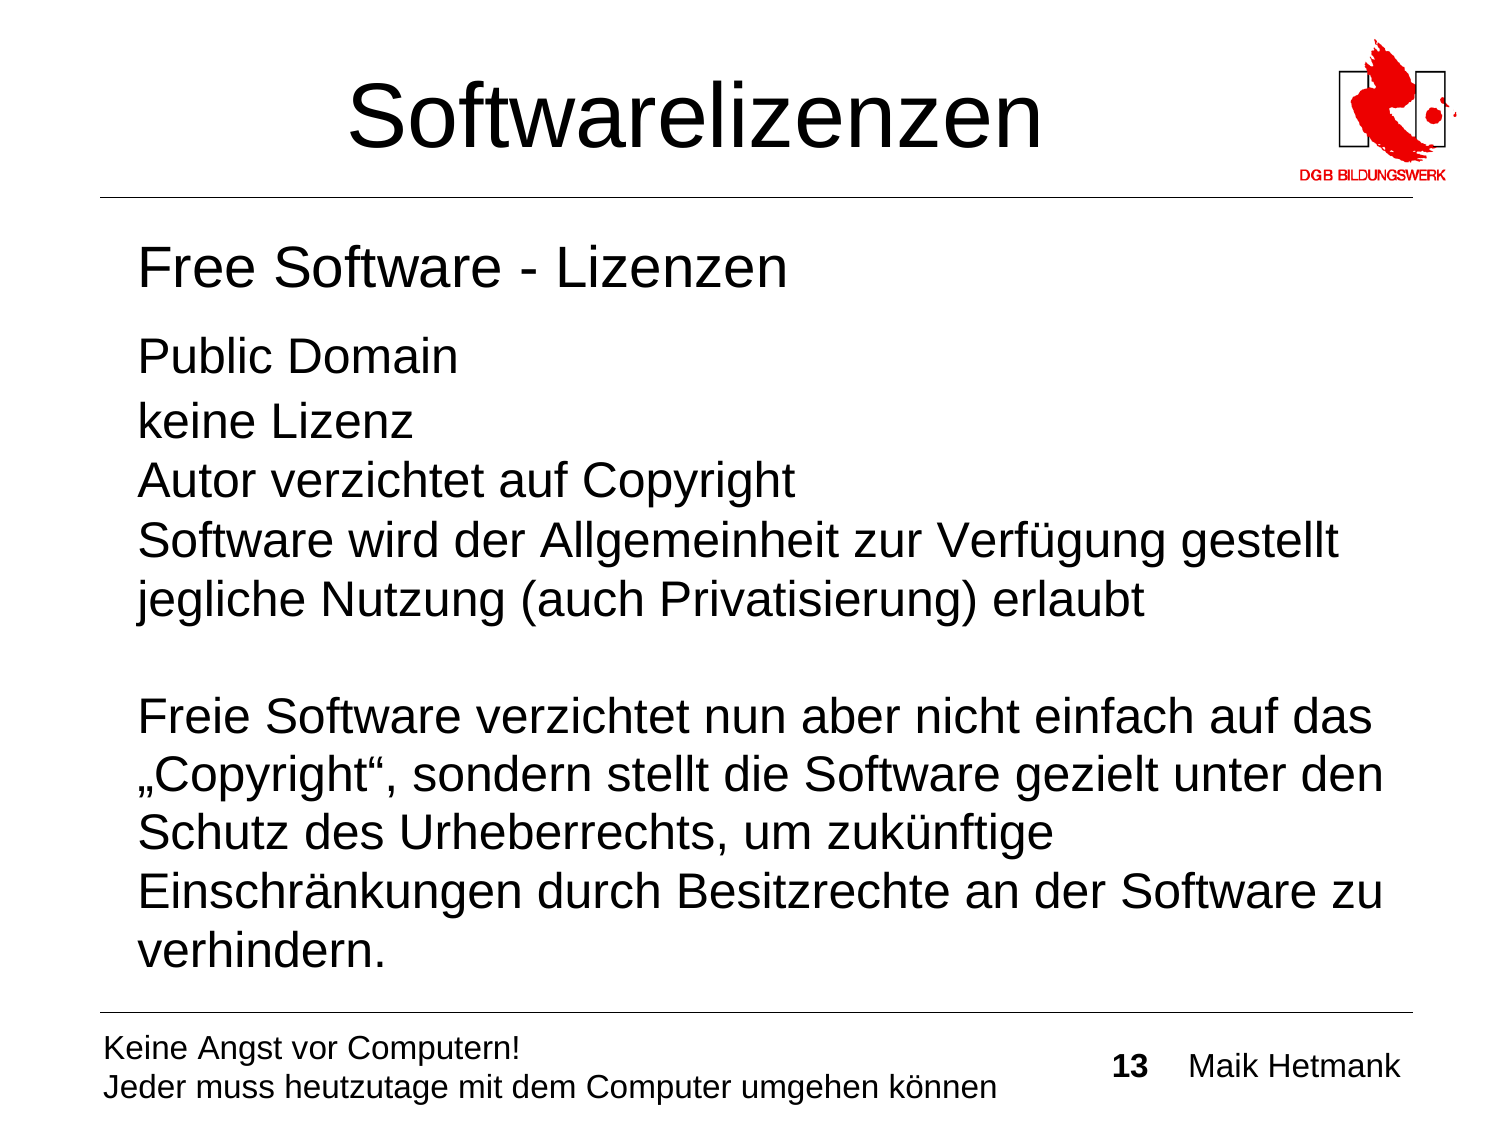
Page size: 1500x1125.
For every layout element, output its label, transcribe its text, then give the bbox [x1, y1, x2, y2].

text_box Freie Software verzichtet nun aber nicht einfach auf das „Copyright“, sondern stellt die Software gezielt unter den Schutz des Urheberrechts, um zukünftige Einschränkungen durch Besitzrechte an der Software zu verhindern. [137, 685, 1407, 975]
text_box jegliche Nutzung (auch Privatisierung) erlaubt [137, 566, 1407, 627]
text_box Public Domain [137, 324, 1407, 385]
picture [1299, 37, 1457, 181]
text_box Free Software - Lizenzen [137, 230, 1407, 324]
title Softwarelizenzen [87, 49, 1305, 175]
text_box Autor verzichtet auf Copyright [137, 448, 1407, 507]
text_box Software wird der Allgemeinheit zur Verfügung gestellt [137, 507, 1407, 566]
text_box keine Lizenz [137, 389, 1407, 448]
